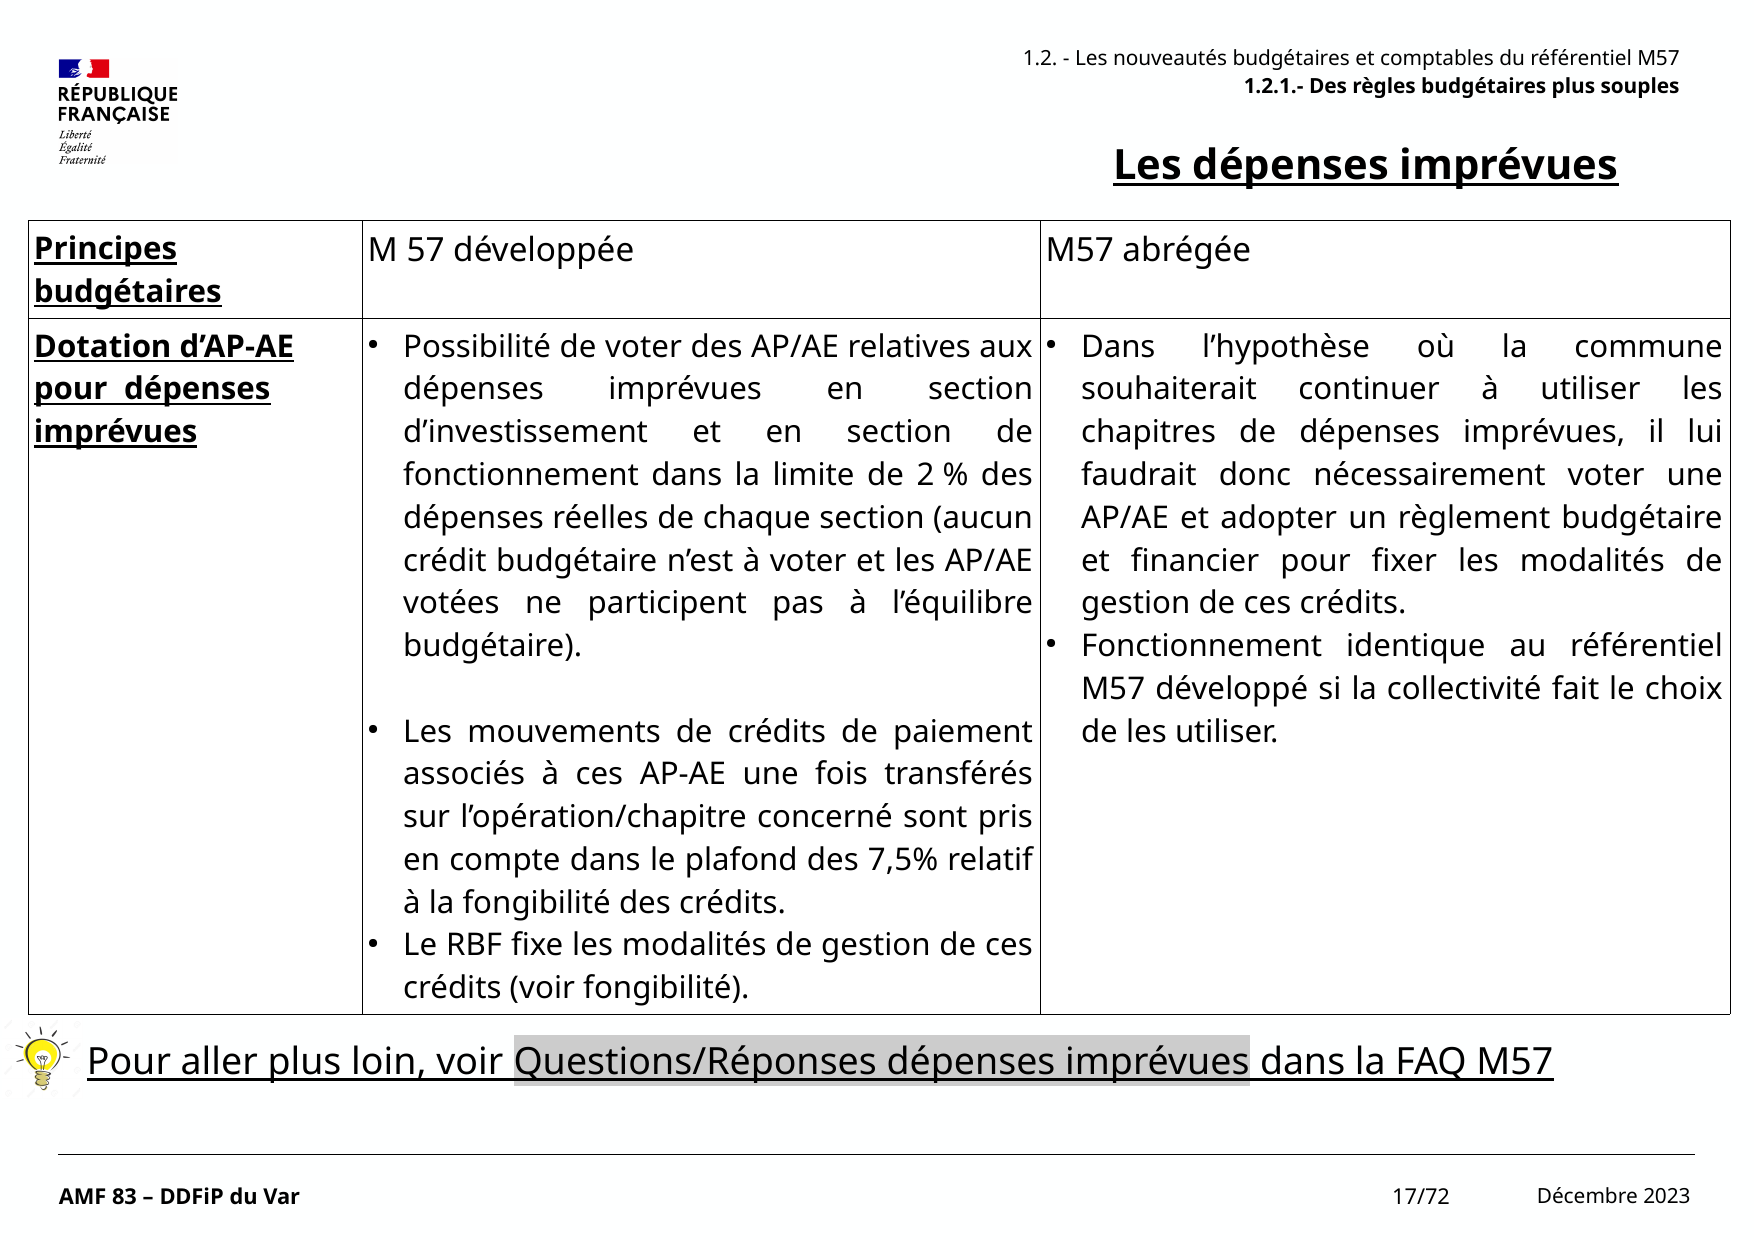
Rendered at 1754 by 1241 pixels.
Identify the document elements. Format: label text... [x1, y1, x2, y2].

table_header M57 abrégée [1041, 221, 1730, 318]
text_box 1.2. - Les nouveautés budgétaires et comptables du référentiel M57 1.2.1.- Des règles budgétaires plus souples [225, 35, 1695, 148]
picture [2, 1018, 83, 1099]
table_cell Dotation d’AP-AE pour dépenses imprévues [29, 319, 362, 1014]
table_header Principes budgétaires [29, 221, 362, 318]
text_box Les dépenses imprévues [1098, 148, 1630, 207]
table_header M 57 développée [363, 221, 1040, 318]
text_box Pour aller plus loin, voir Questions/Réponses dépenses imprévues dans la FAQ M57 [72, 1027, 1725, 1164]
table_cell Possibilité de voter des AP/AE relatives aux dépenses imprévues en section d’investissement et en section de fonctionnement dans la limite de 2 % des dépenses réelles de chaque section (aucun crédit budgétaire n’est à voter et les AP/AE votées ne participent pas à l’équilibre budgétaire). Les mouvements de crédits de paiement associés à ces AP-AE une fois transférés sur l’opération/chapitre concerné sont pris en compte dans le plafond des 7,5% relatif à la fongibilité des crédits. Le RBF fixe les modalités de gestion de ces crédits (voir fongibilité). [363, 319, 1040, 1014]
table_header [47, 961, 83, 1018]
picture [58, 58, 178, 164]
table_cell Dans l’hypothèse où la commune souhaiterait continuer à utiliser les chapitres de dépenses imprévues, il lui faudrait donc nécessairement voter une AP/AE et adopter un règlement budgétaire et financier pour fixer les modalités de gestion de ces crédits. Fonctionnement identique au référentiel M57 développé si la collectivité fait le choix de les utiliser. [1041, 319, 1730, 1014]
